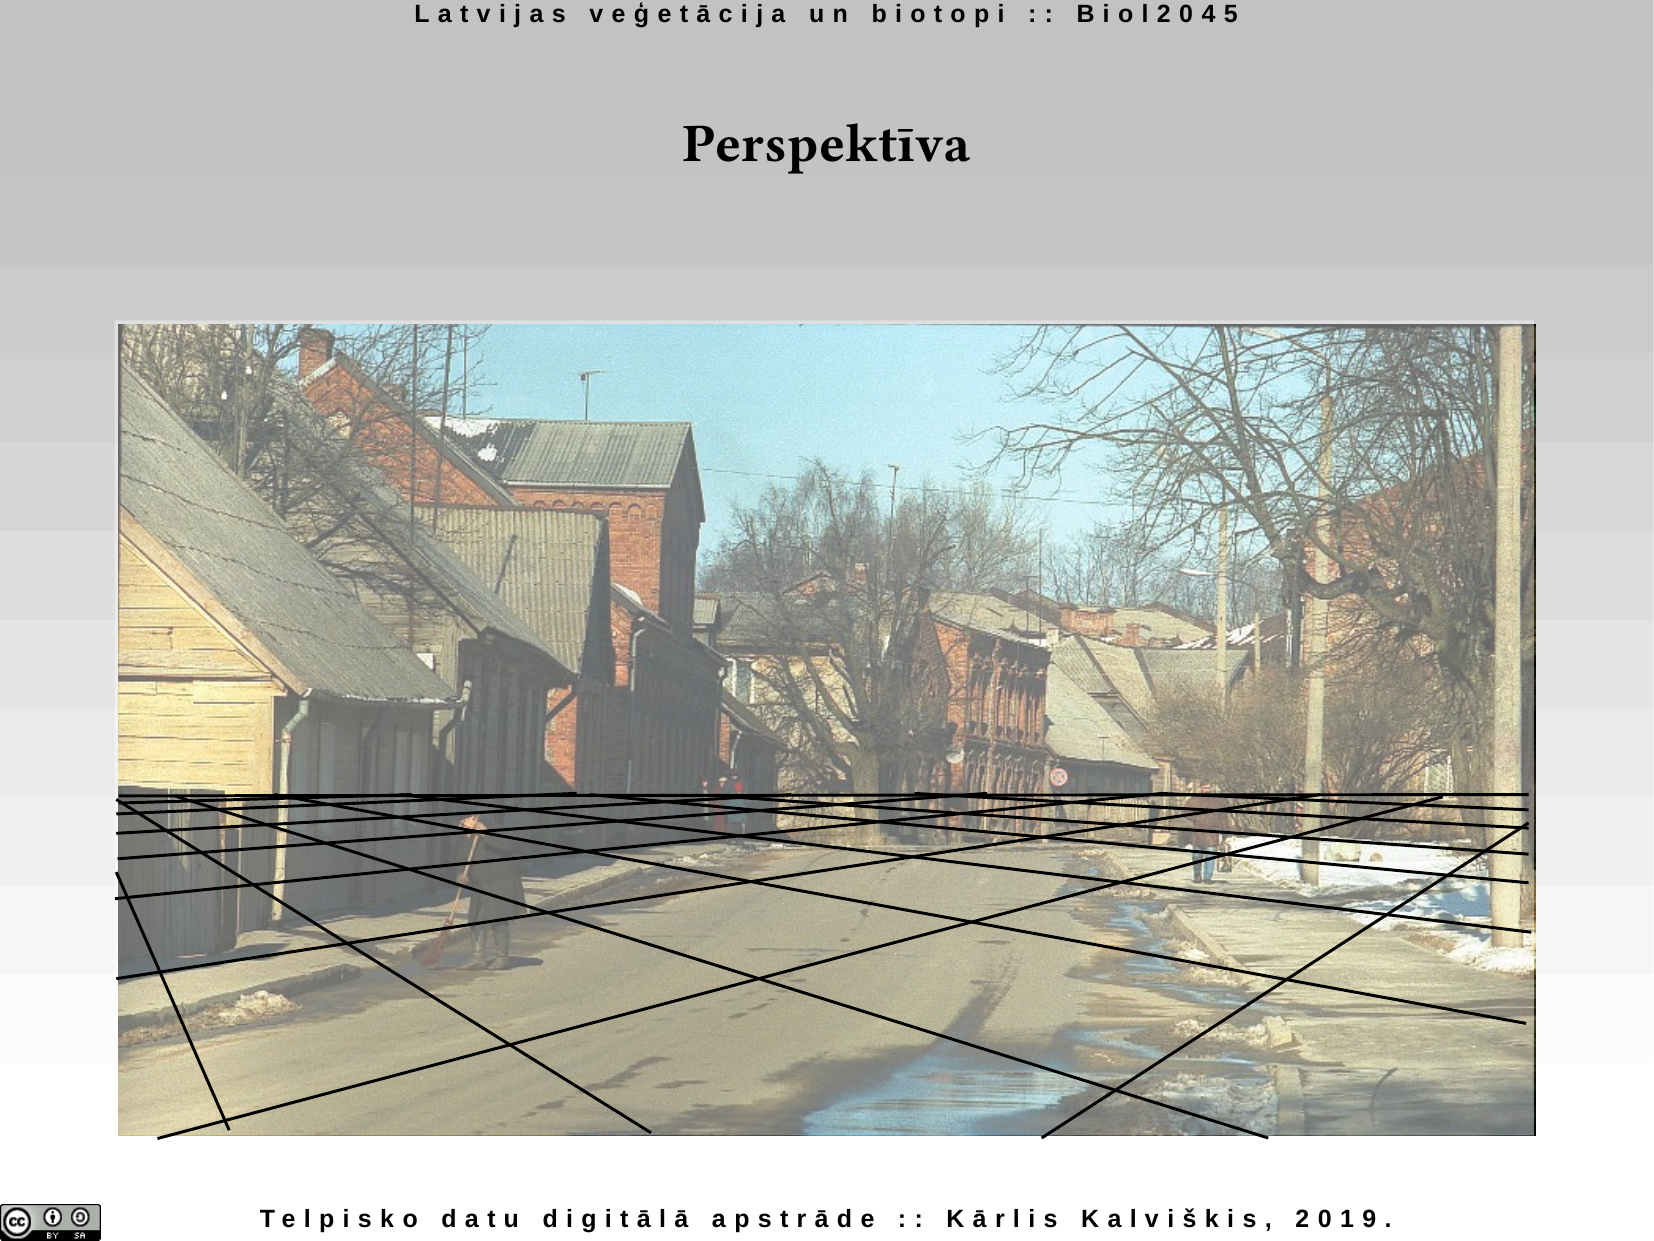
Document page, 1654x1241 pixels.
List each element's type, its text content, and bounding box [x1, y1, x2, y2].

text_box [209, 845, 397, 883]
text_box [206, 800, 307, 807]
text_box [982, 884, 1380, 977]
text_box [768, 924, 1280, 1088]
text_box [420, 853, 738, 911]
text_box [765, 859, 1109, 920]
text_box [1315, 797, 1432, 803]
text_box [1102, 797, 1268, 808]
text_box [337, 834, 569, 867]
text_box [280, 819, 460, 841]
text_box [549, 804, 732, 819]
text_box [1236, 801, 1398, 817]
text_box [866, 798, 1042, 811]
text_box [232, 806, 378, 823]
text_box [929, 839, 1214, 880]
title Perspektīva [0, 1, 1654, 287]
text_box [353, 915, 751, 1043]
text_box [350, 801, 498, 815]
text_box [903, 816, 1101, 835]
text_box [130, 803, 205, 811]
text_box [417, 812, 597, 830]
text_box [603, 838, 895, 879]
text_box [1144, 813, 1346, 835]
text_box [990, 804, 1196, 823]
text_box [163, 946, 504, 1118]
text_box [146, 811, 253, 828]
text_box [696, 800, 809, 808]
text_box [260, 871, 537, 941]
text_box [114, 873, 124, 897]
text_box [1305, 821, 1514, 849]
text_box [494, 823, 720, 849]
text_box [177, 981, 1110, 1136]
text_box [313, 798, 416, 802]
text_box [1238, 839, 1477, 873]
text_box [775, 797, 905, 803]
text_box [114, 898, 222, 1136]
text_box [114, 320, 1534, 1136]
text_box [640, 813, 855, 834]
text_box [173, 827, 313, 850]
text_box [1132, 856, 1440, 912]
text_box [466, 797, 636, 808]
text_box [762, 824, 1025, 855]
text_box [1050, 1093, 1253, 1136]
picture [0, 287, 1654, 1241]
text_box [1060, 827, 1278, 852]
text_box [131, 887, 340, 970]
text_box [786, 807, 934, 820]
text_box [558, 884, 962, 976]
